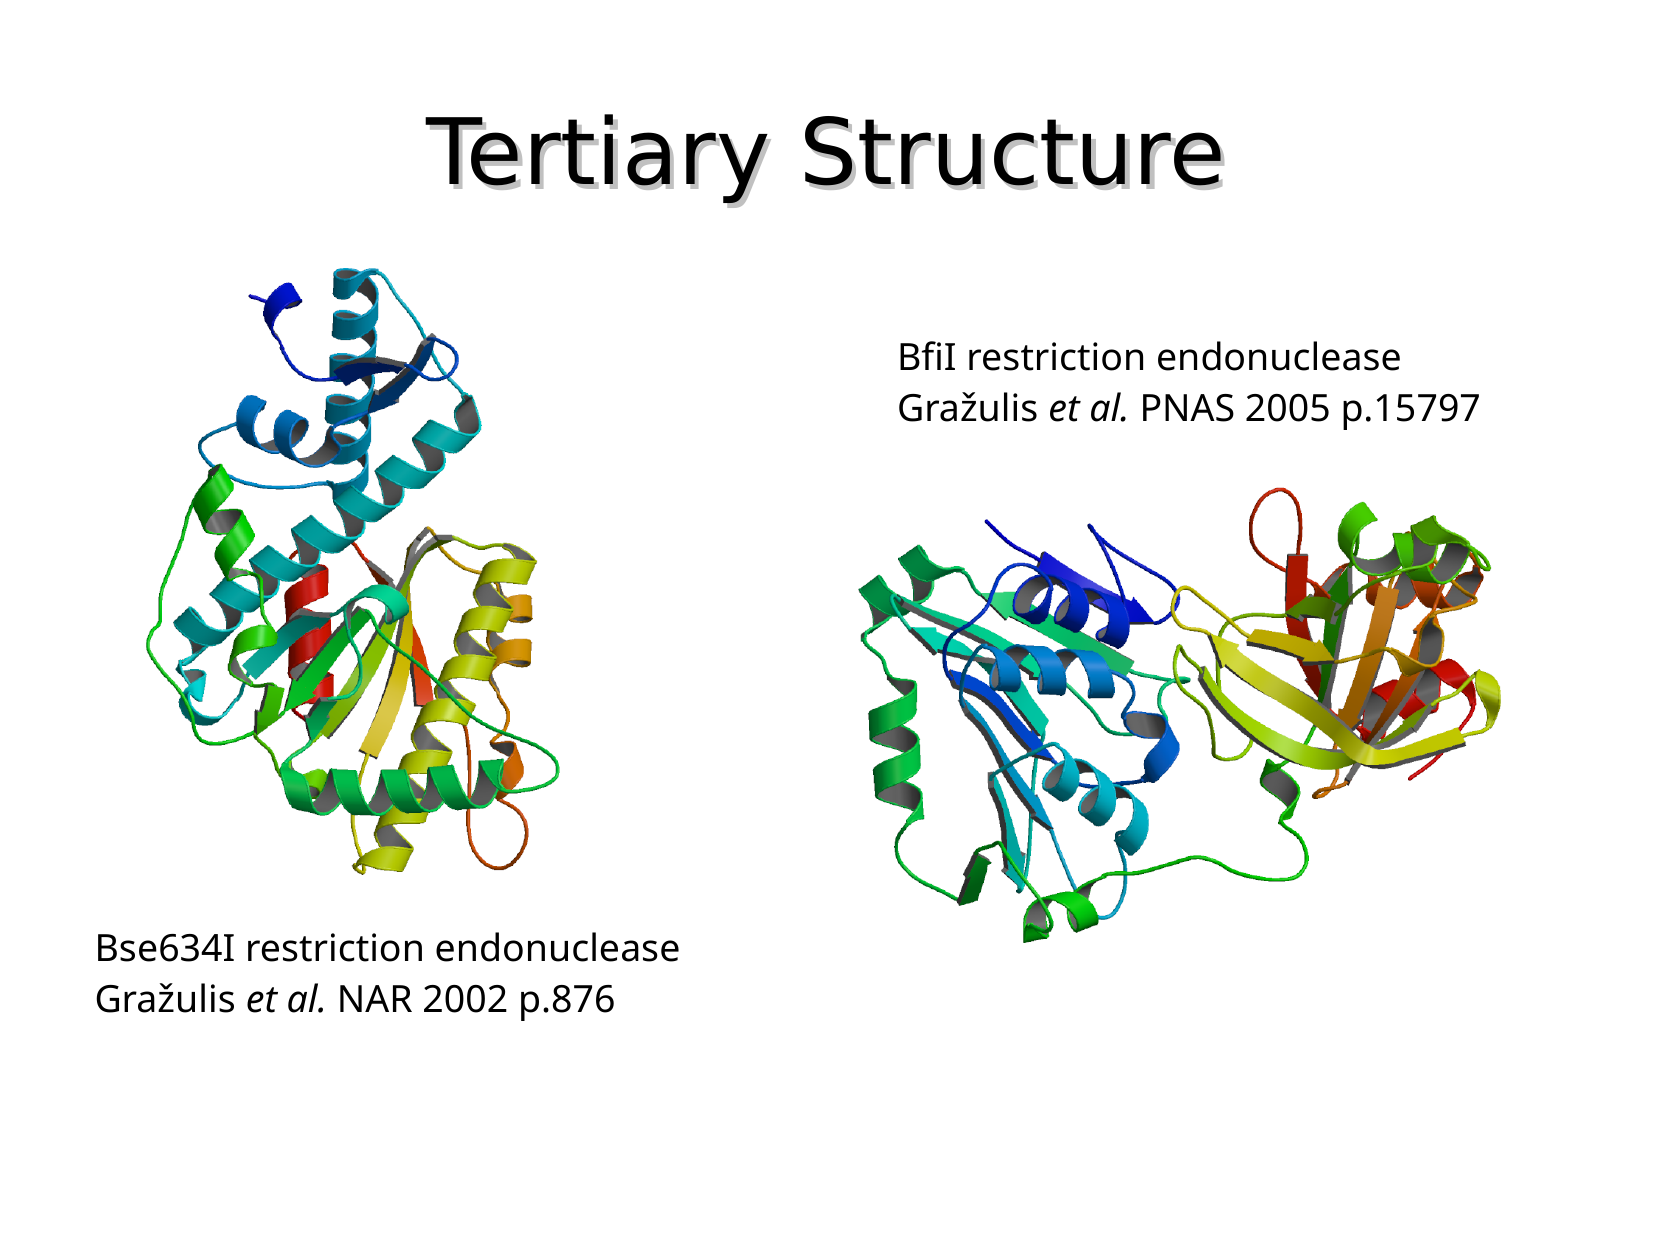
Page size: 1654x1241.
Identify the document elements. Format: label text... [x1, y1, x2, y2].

picture [856, 485, 1503, 945]
text_box Bse634I restriction endonuclease Gražulis et al. NAR 2002 p.876 [79, 913, 738, 1022]
picture [143, 265, 562, 877]
text_box BfiI restriction endonuclease Gražulis et al. PNAS 2005 p.15797 [882, 323, 1549, 431]
title Tertiary Structure [82, 56, 1571, 250]
